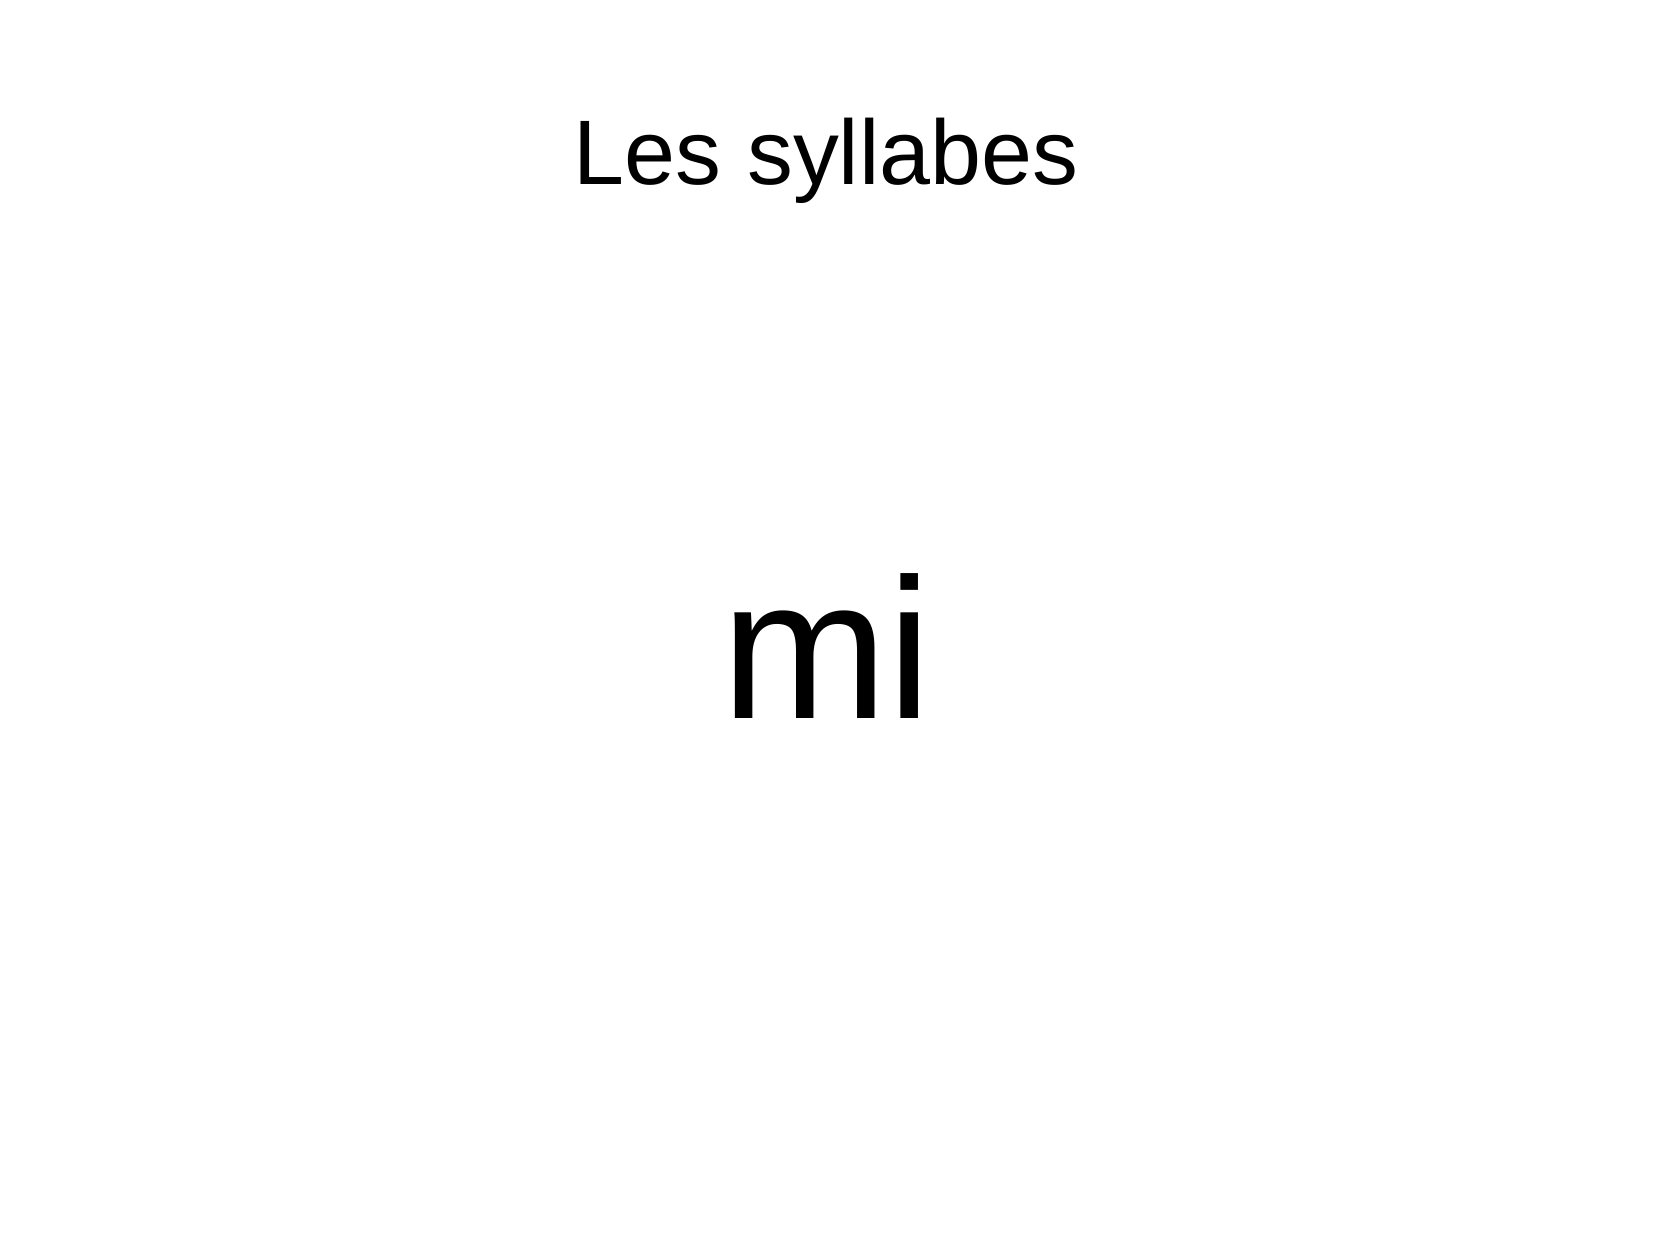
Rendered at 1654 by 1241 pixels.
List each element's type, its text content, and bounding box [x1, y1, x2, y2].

subtitle mi [82, 290, 1571, 1010]
title Les syllabes [82, 49, 1571, 257]
